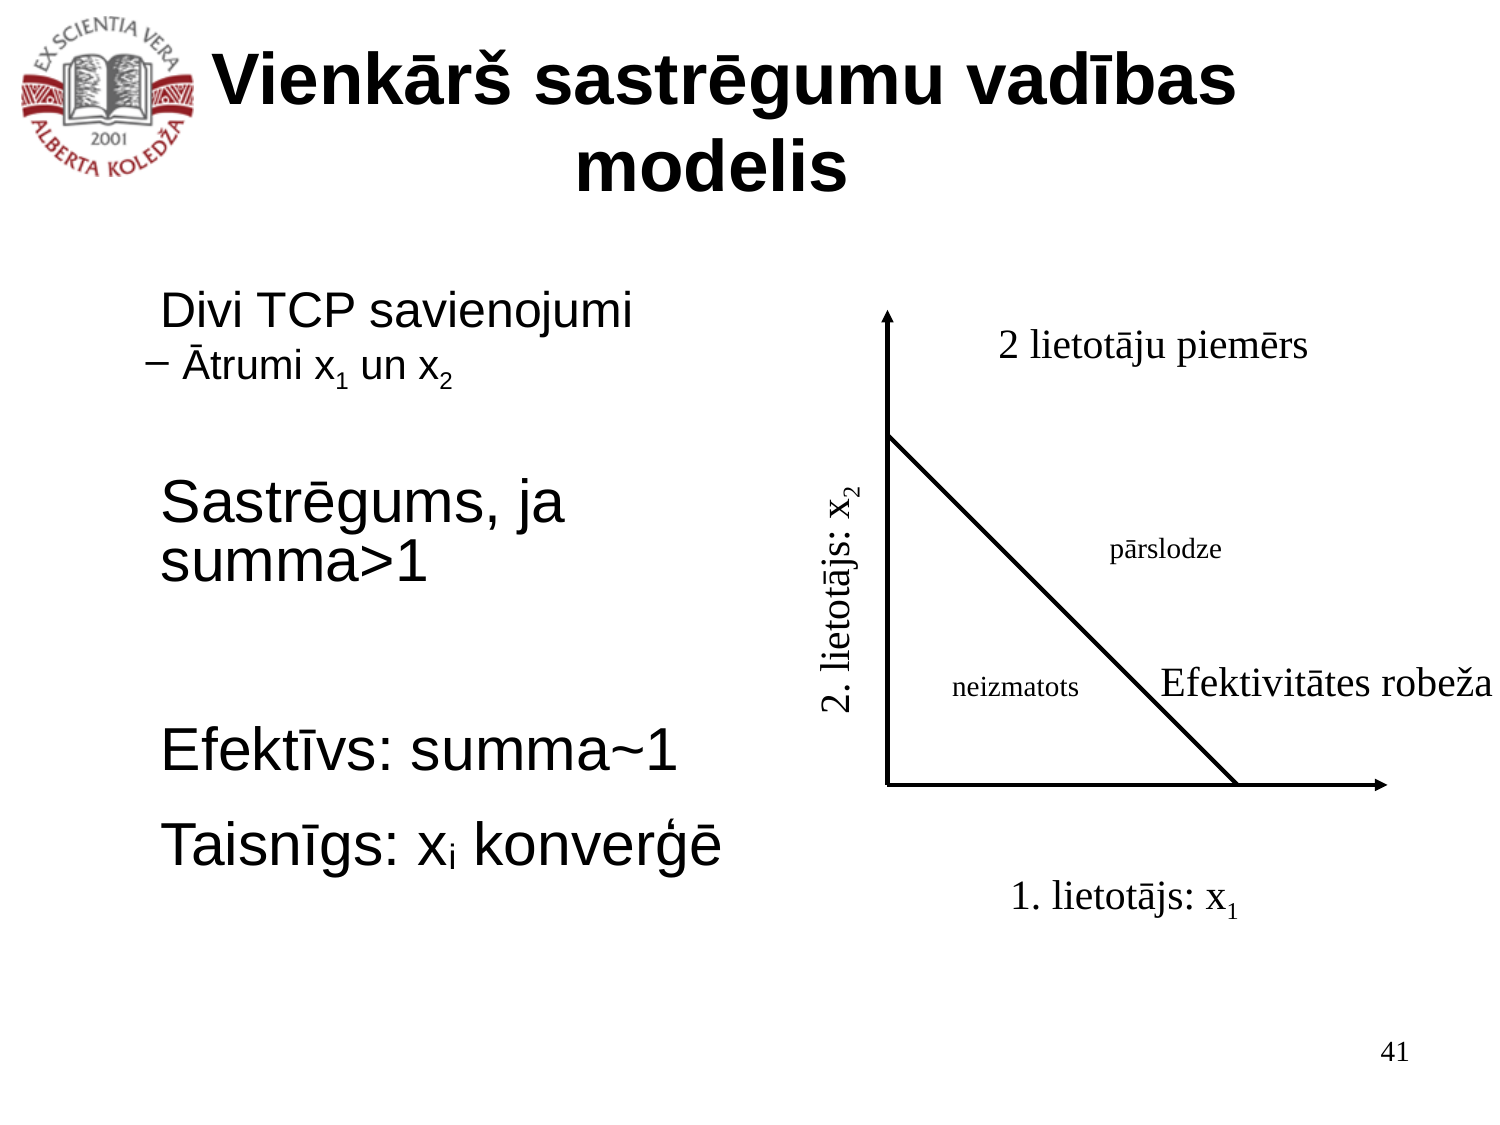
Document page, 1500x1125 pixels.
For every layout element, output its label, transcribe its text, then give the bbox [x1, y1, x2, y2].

picture [21, 16, 194, 177]
title Vienkārš sastrēgumu vadības modelis [50, 23, 1374, 214]
text_box Efektivitātes robeža [1145, 647, 1500, 713]
text_box 2. lietotājs: x2 [800, 471, 872, 730]
text_box pārslodze [1094, 522, 1238, 572]
text_box 1. lietotājs: x1 [995, 810, 1254, 932]
list Divi TCP savienojumi Ātrumi x1 un x2 Sastrēgums, ja summa>1 Efektīvs: summa~1 Taisnīgs: xi konverģē [75, 282, 793, 1006]
text_box <skaitlis> [1074, 1025, 1426, 1101]
text_box neizmatots [937, 659, 1095, 710]
text_box 2 lietotāju piemērs [983, 309, 1325, 375]
